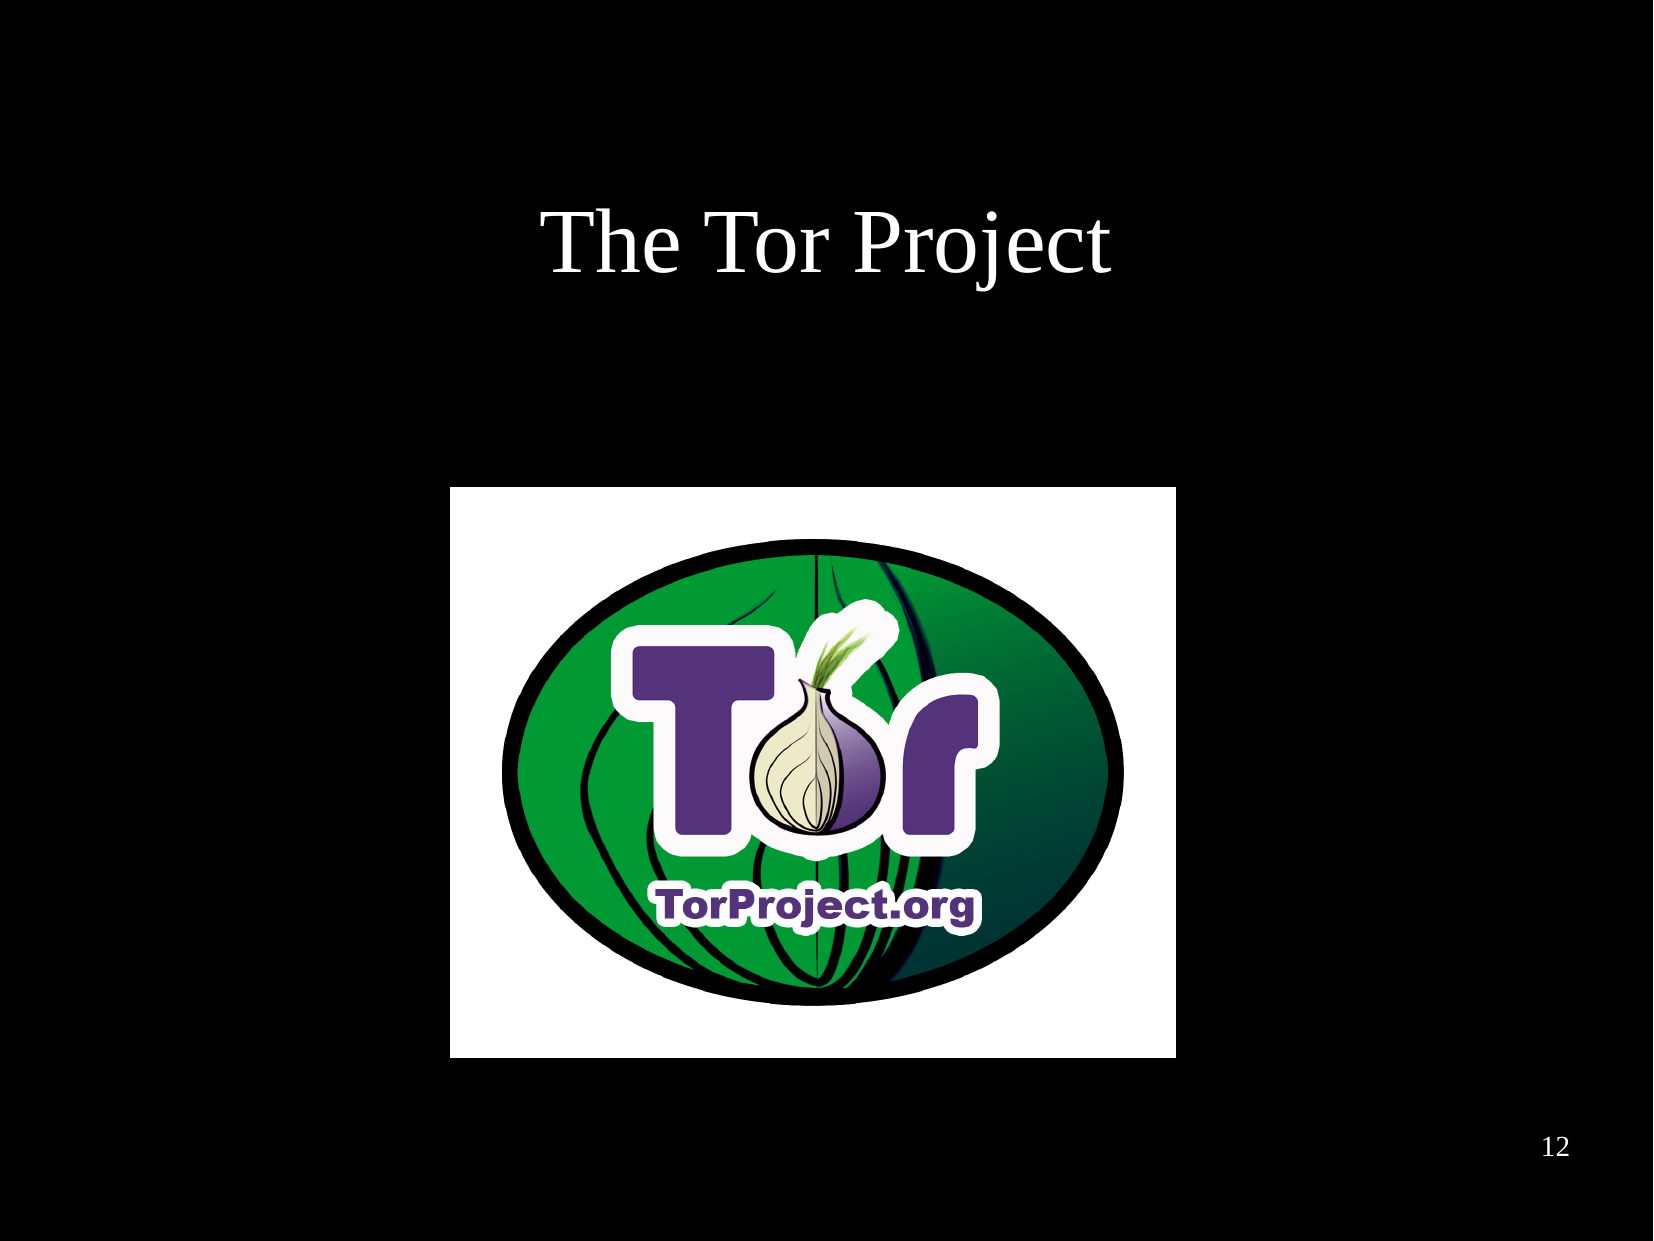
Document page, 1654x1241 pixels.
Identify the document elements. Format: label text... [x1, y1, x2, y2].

text_box The Tor Project [525, 183, 1128, 301]
picture [450, 487, 1176, 1058]
